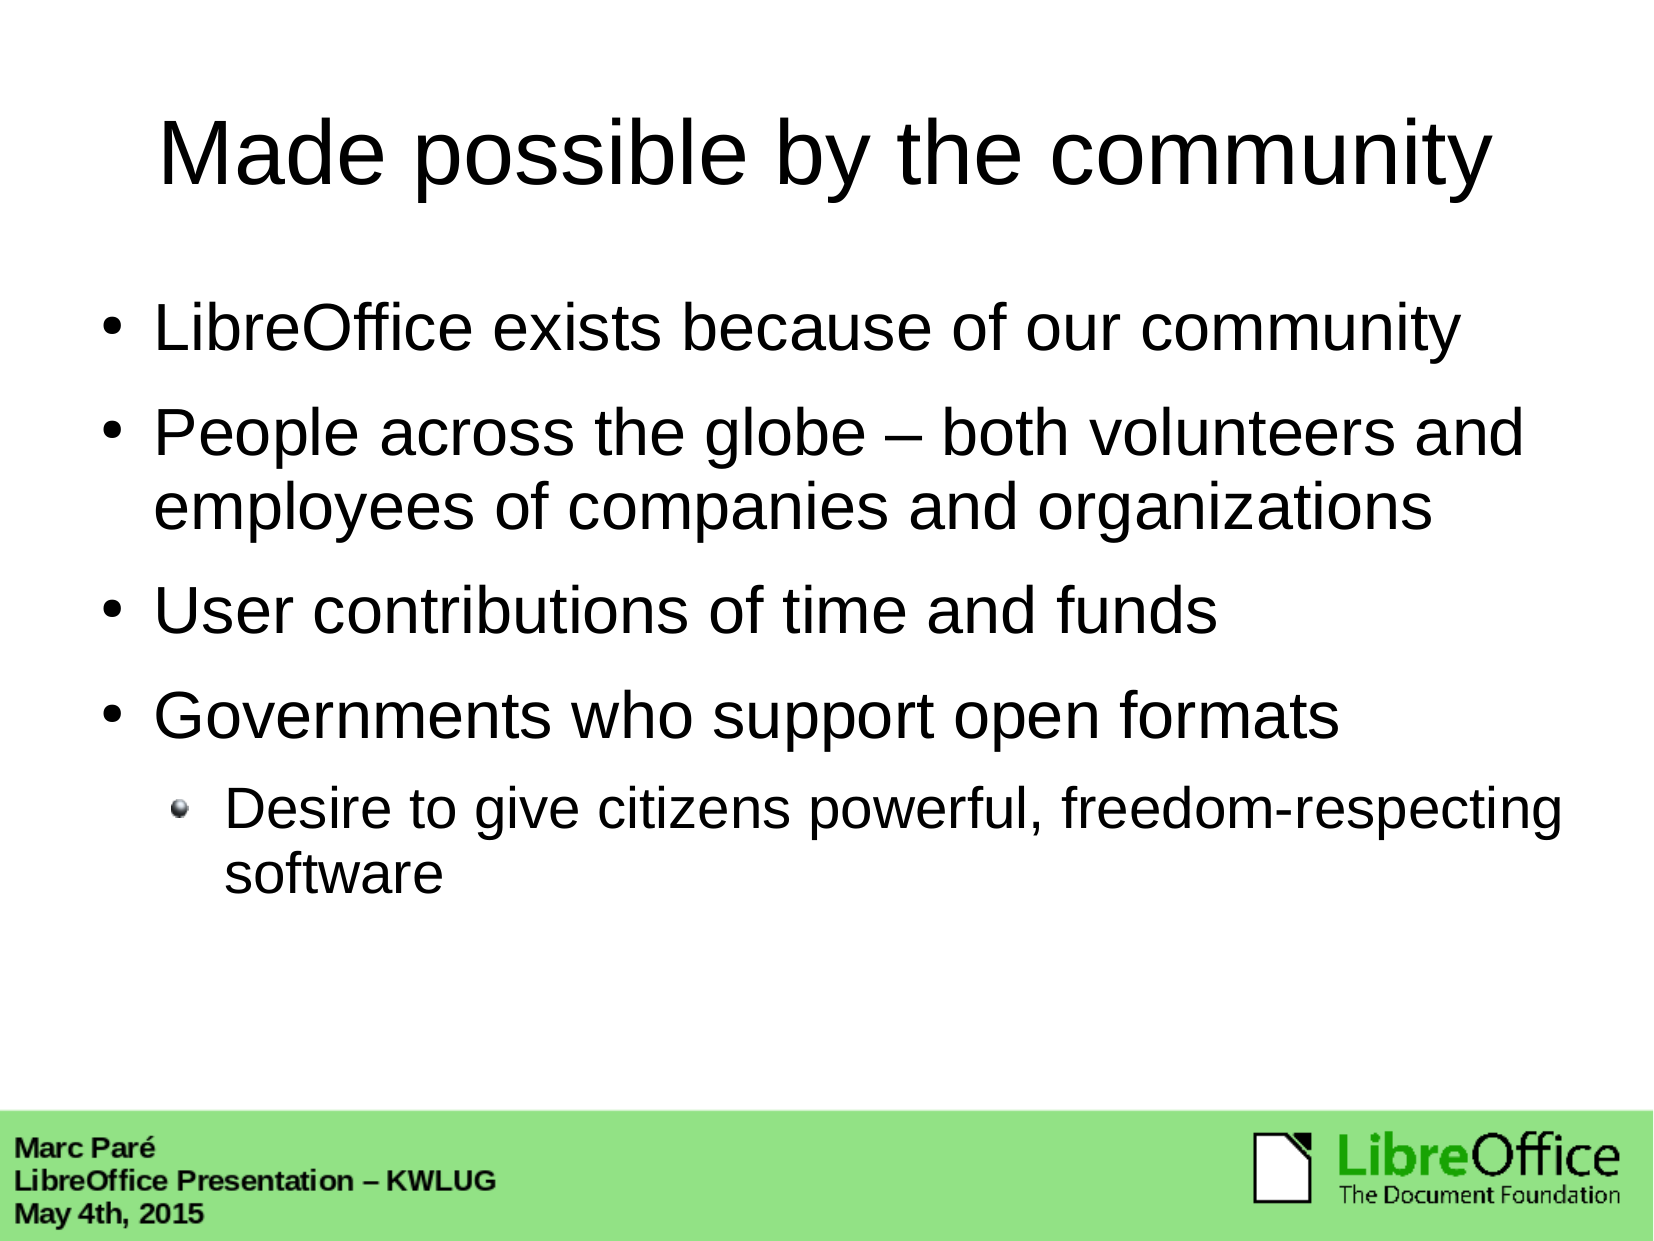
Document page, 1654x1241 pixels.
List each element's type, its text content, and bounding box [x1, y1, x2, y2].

picture [0, 0, 1654, 1241]
list LibreOffice exists because of our community People across the globe – both volunteers and employees of companies and organizations User contributions of time and funds Governments who support open formats Desire to give citizens powerful, freedom-respecting software [82, 290, 1571, 1010]
title Made possible by the community [82, 49, 1571, 257]
